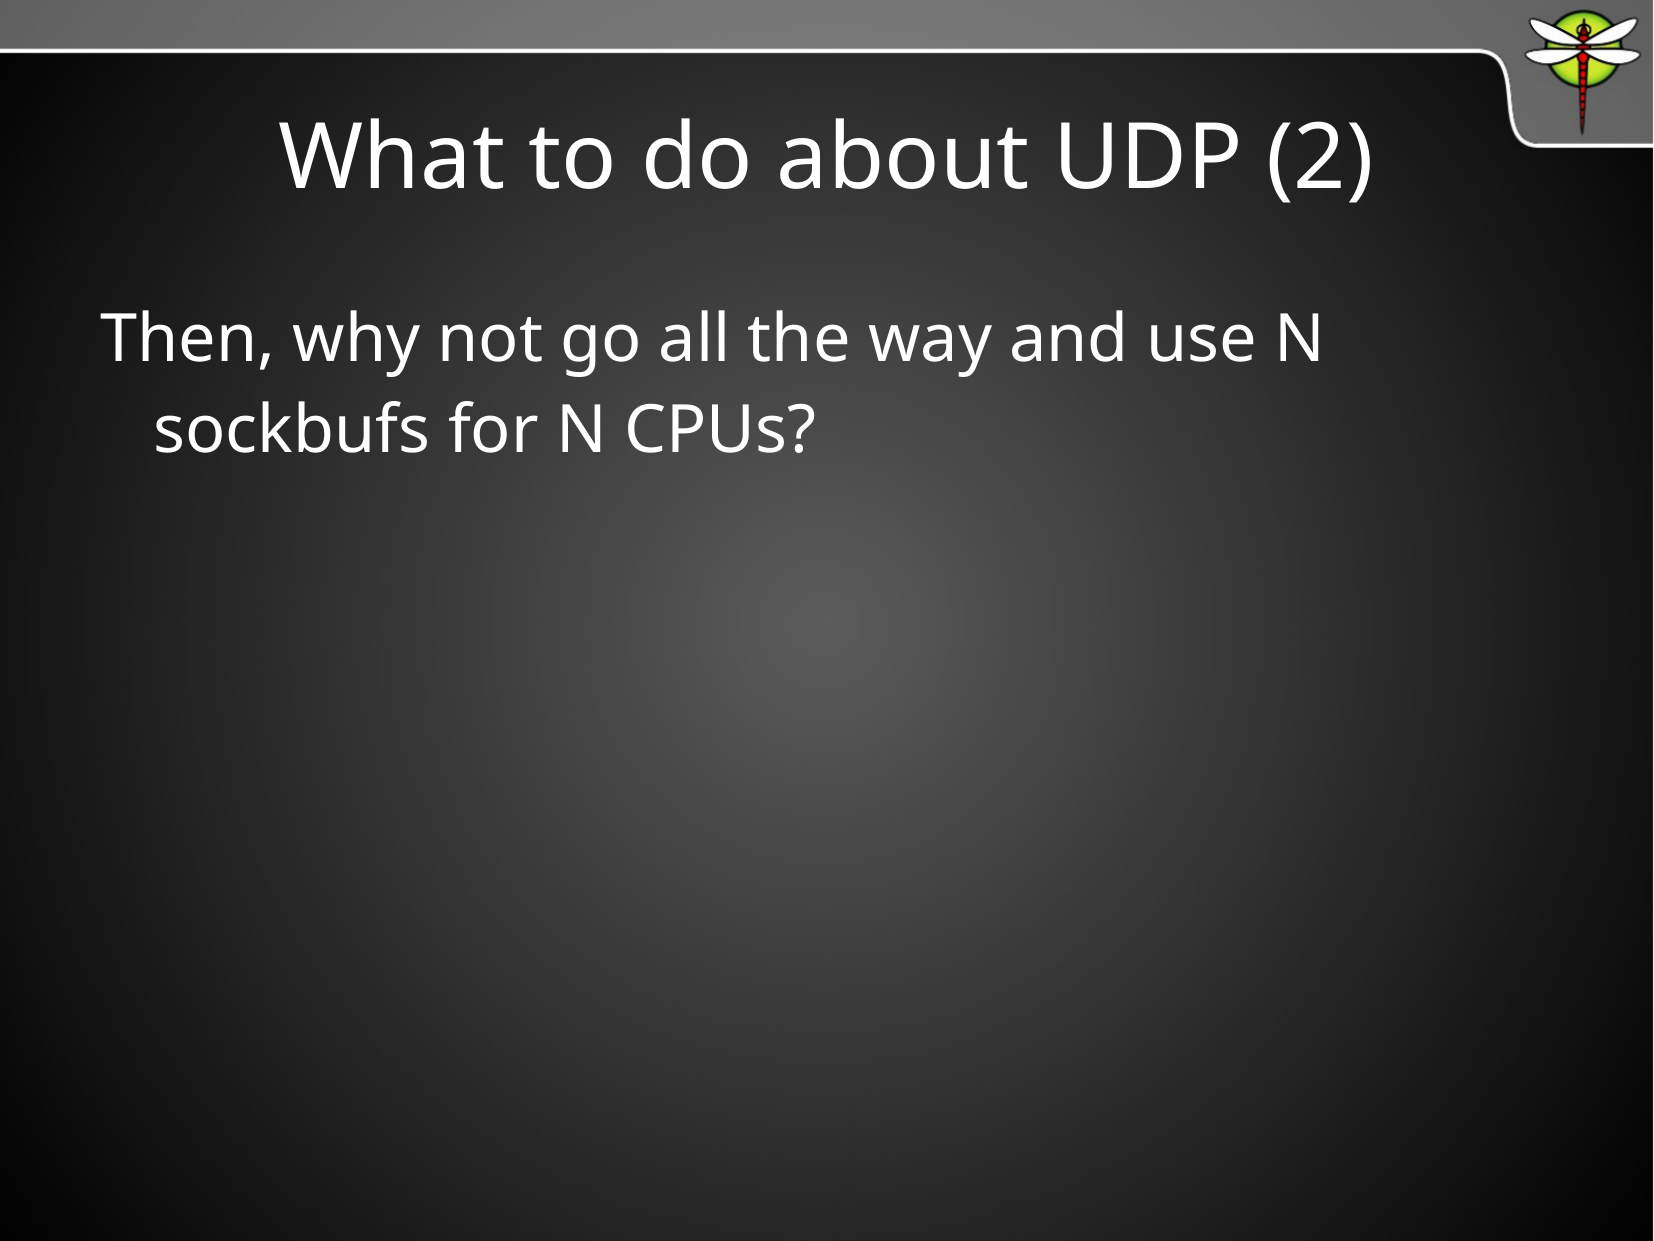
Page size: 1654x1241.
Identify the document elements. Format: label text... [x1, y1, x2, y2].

picture [0, 0, 1654, 1241]
list Then, why not go all the way and use N sockbufs for N CPUs? [82, 290, 1571, 1094]
title What to do about UDP (2) [82, 56, 1571, 250]
